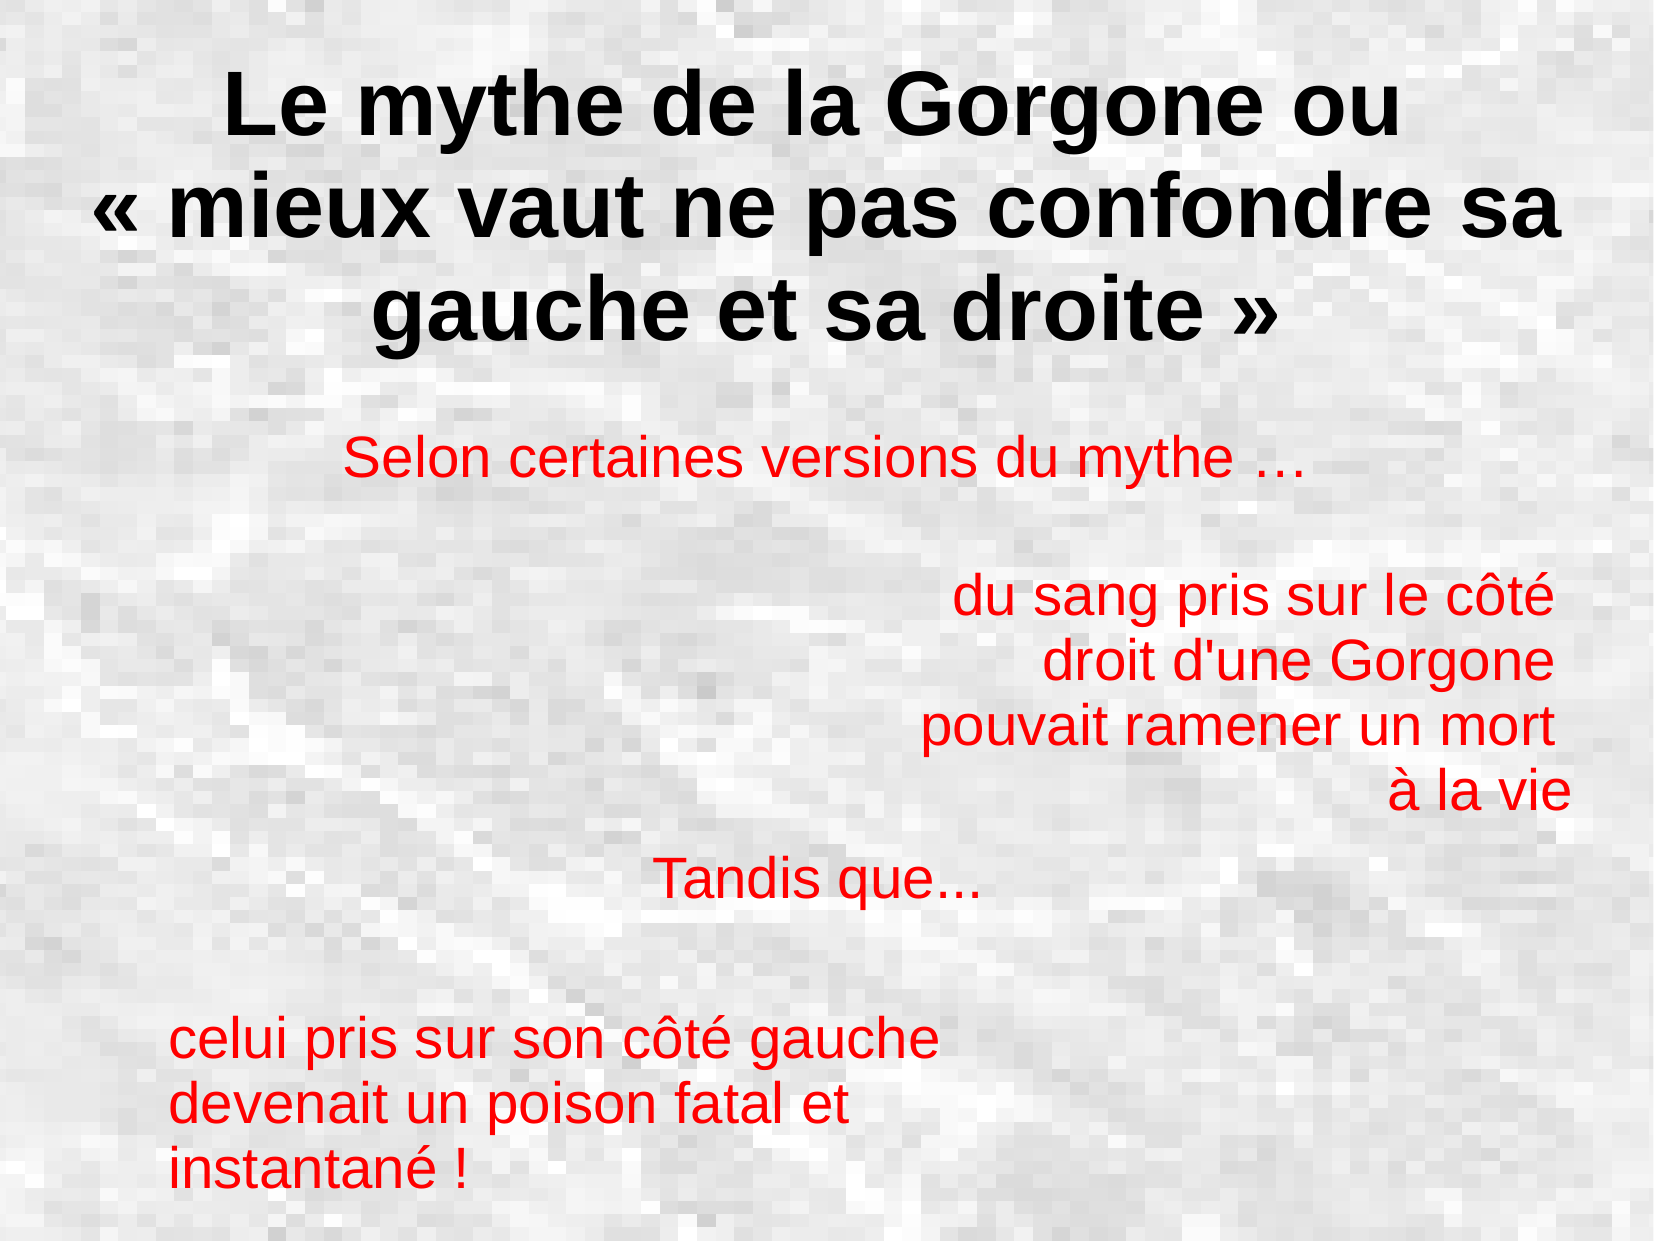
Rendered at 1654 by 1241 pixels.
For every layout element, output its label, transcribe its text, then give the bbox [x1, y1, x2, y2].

list [82, 290, 1571, 697]
text_box celui pris sur son côté gauche devenait un poison fatal et instantané ! [153, 998, 1477, 1241]
picture [0, 0, 1654, 1241]
title Le mythe de la Gorgone ou « mieux vaut ne pas confondre sa gauche et sa droite » Selon certaines versions du mythe … [82, 52, 1571, 290]
text_box Tandis que... [578, 838, 1075, 934]
text_box du sang pris sur le côté droit d'une Gorgone pouvait ramener un mort à la vie [590, 490, 1588, 1043]
